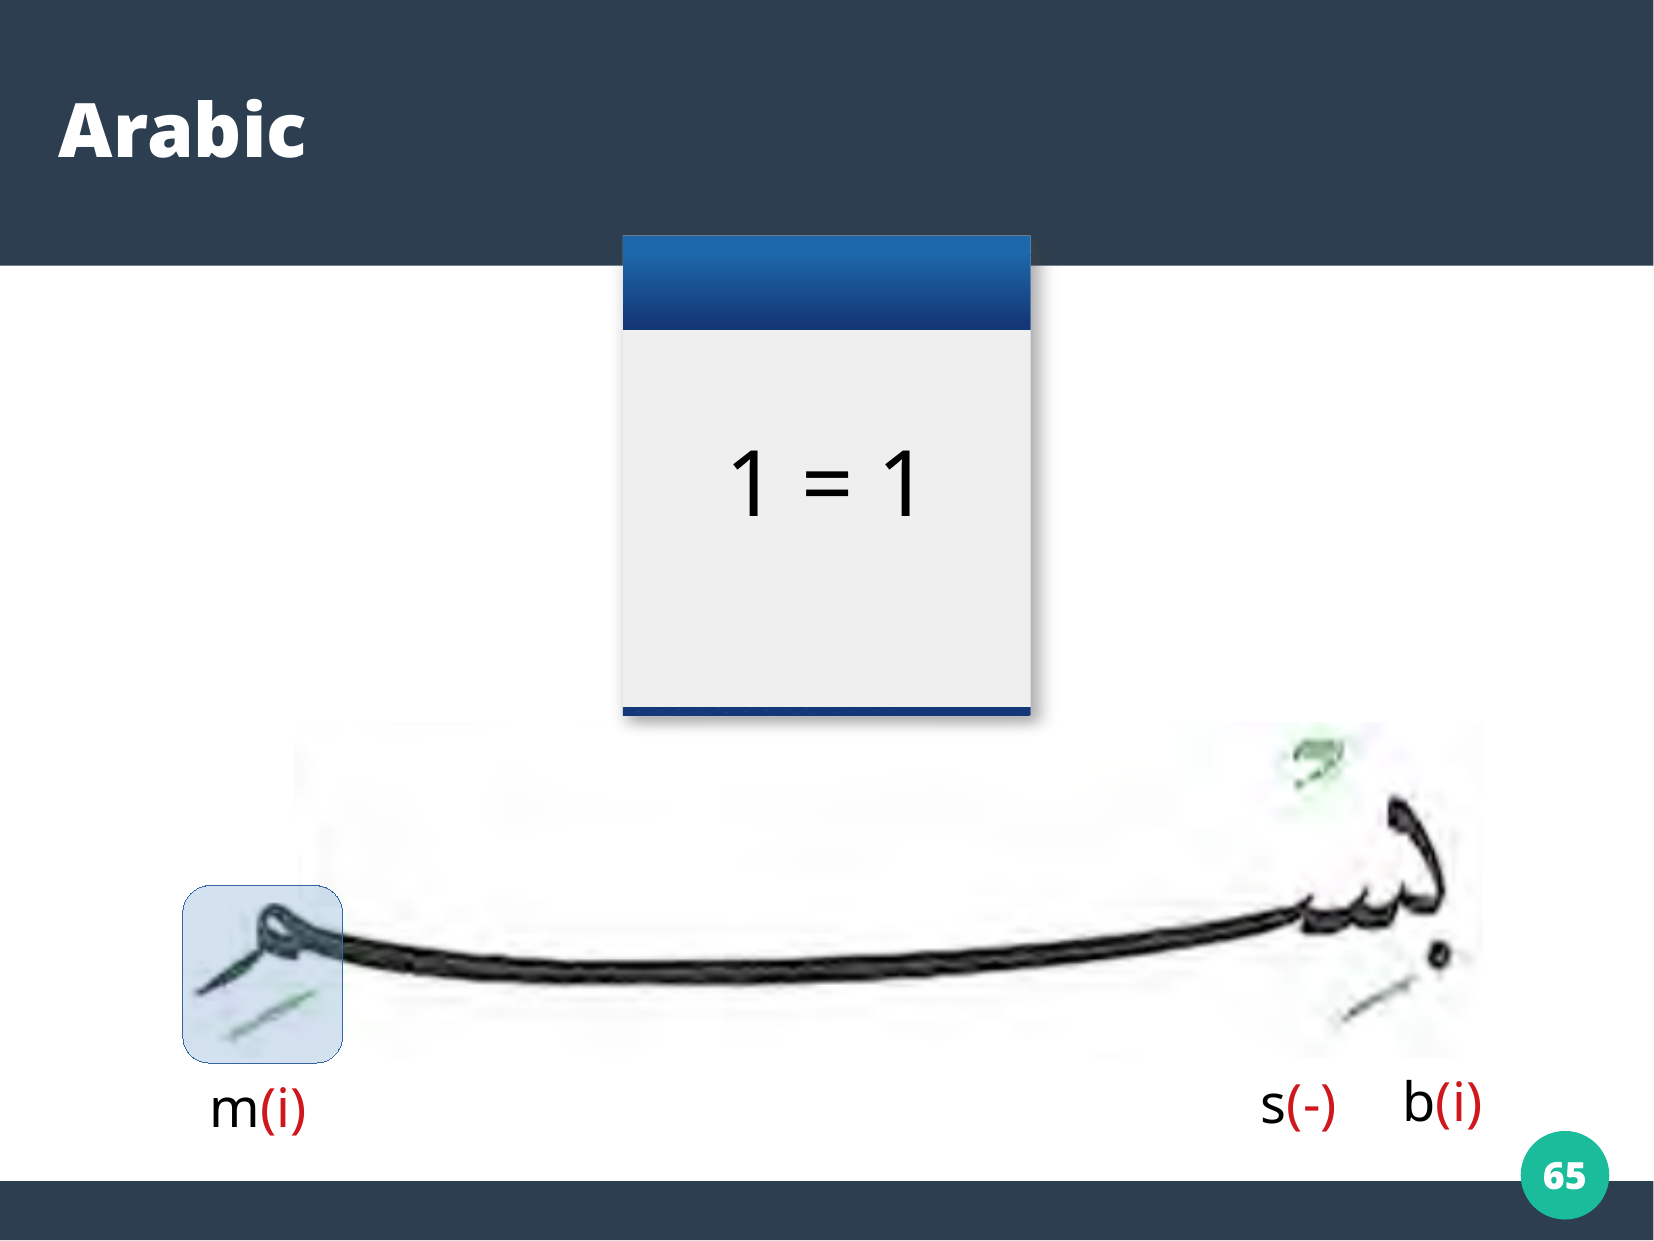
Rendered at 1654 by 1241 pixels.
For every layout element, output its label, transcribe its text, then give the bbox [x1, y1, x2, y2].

title Arabic [59, 49, 1595, 207]
text_box b(i) [1387, 1056, 1518, 1146]
text_box m(i) [194, 1061, 343, 1146]
picture [182, 212, 1483, 1058]
text_box [182, 885, 343, 1064]
picture [182, 1039, 192, 1058]
text_box s(-) [1246, 1057, 1388, 1146]
